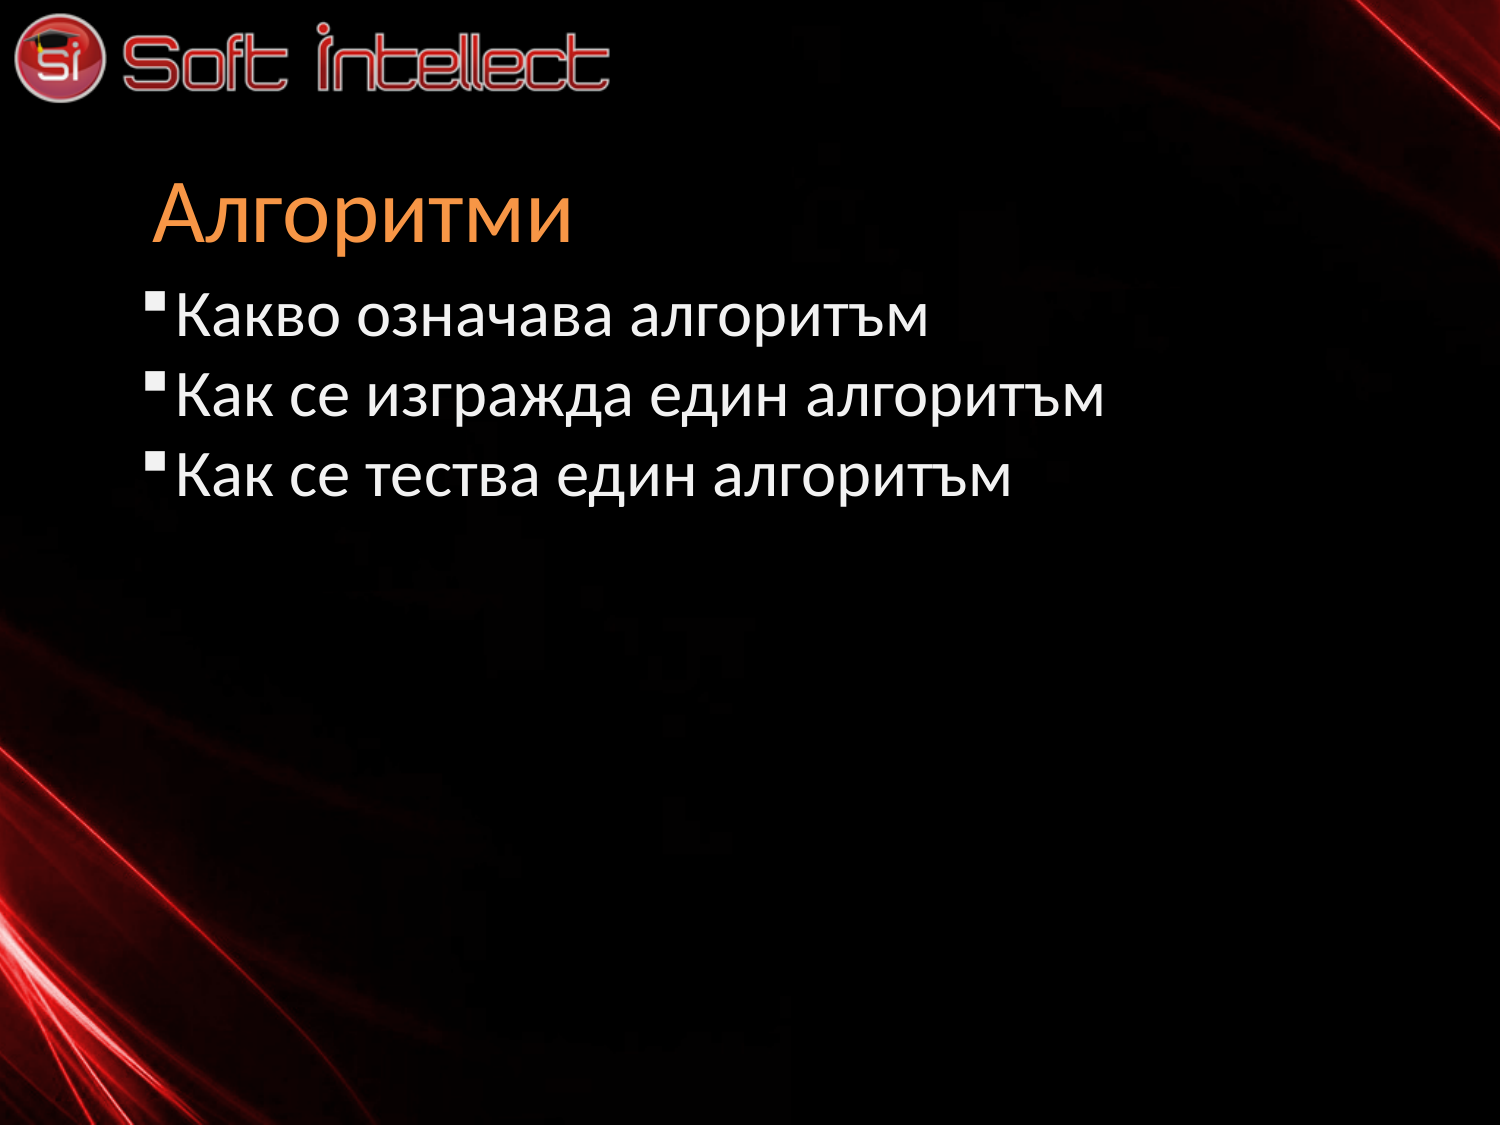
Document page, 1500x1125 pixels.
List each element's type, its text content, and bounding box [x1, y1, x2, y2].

text_box Алгоритми [137, 112, 1488, 300]
text_box Какво означава алгоритъм Как се изгражда един алгоритъм Как се тества един алгоритъм [125, 262, 1413, 1005]
picture [0, 0, 1500, 1125]
